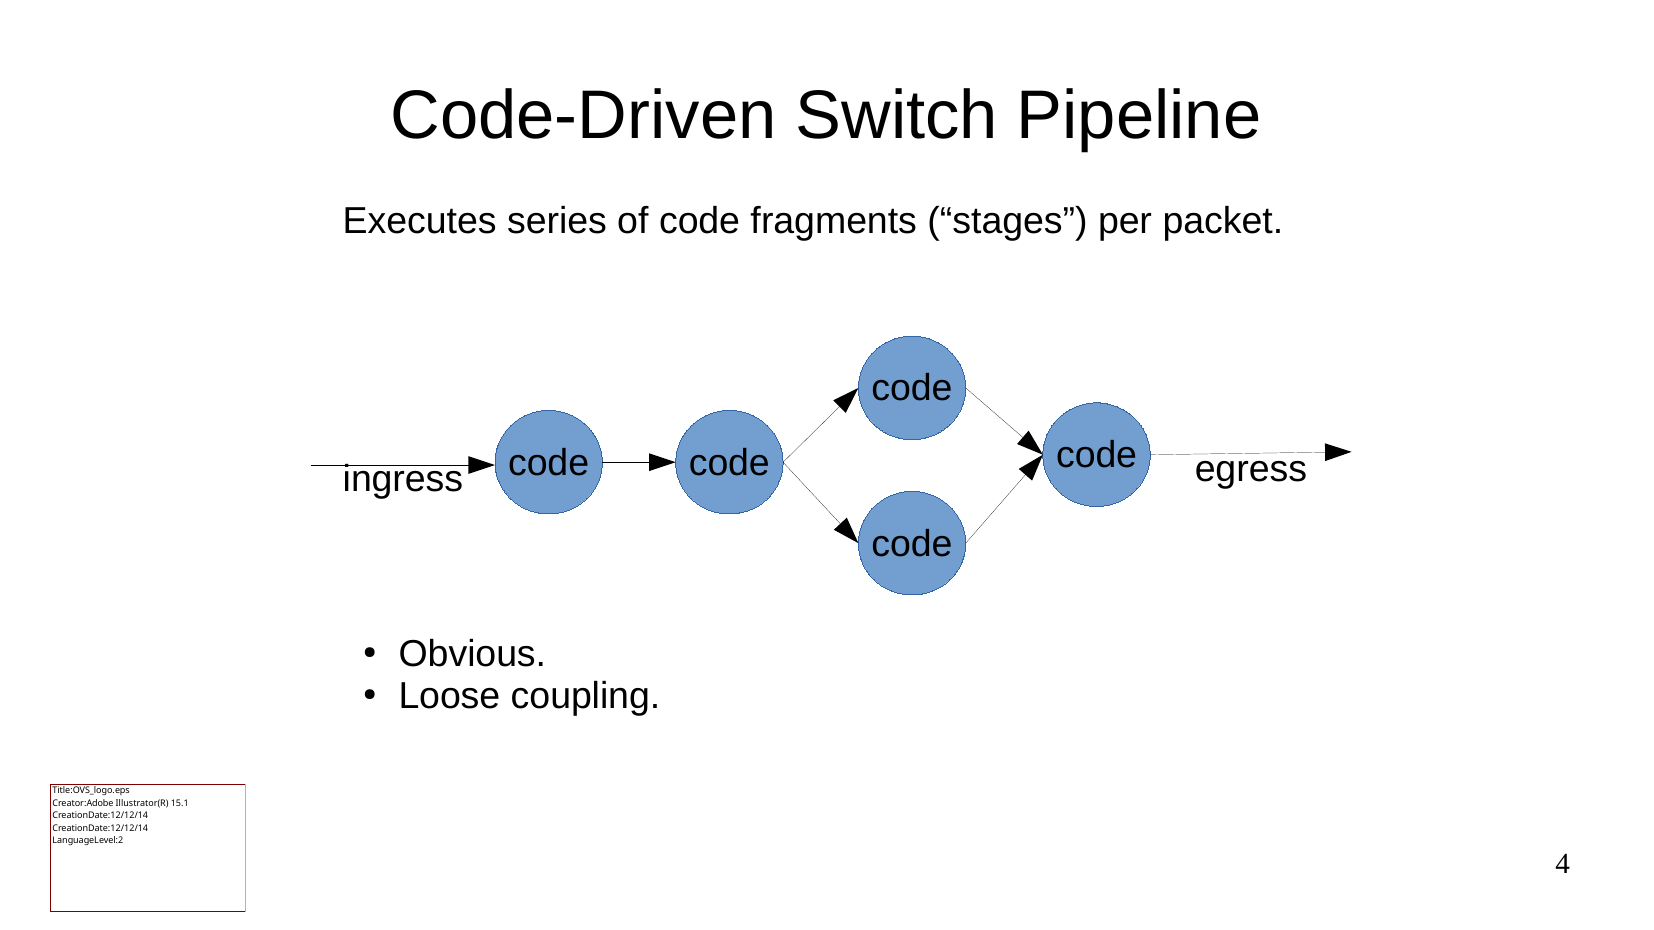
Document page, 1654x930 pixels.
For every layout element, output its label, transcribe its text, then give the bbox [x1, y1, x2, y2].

text_box code [495, 410, 603, 514]
text_box code [675, 410, 784, 514]
text_box Executes series of code fragments (“stages”) per packet. [82, 192, 1544, 250]
text_box code [858, 491, 966, 595]
text_box Obvious. Loose coupling. [348, 625, 1273, 724]
text_box code [1042, 402, 1151, 507]
text_box code [858, 336, 966, 440]
title Code-Driven Switch Pipeline [82, 36, 1571, 193]
